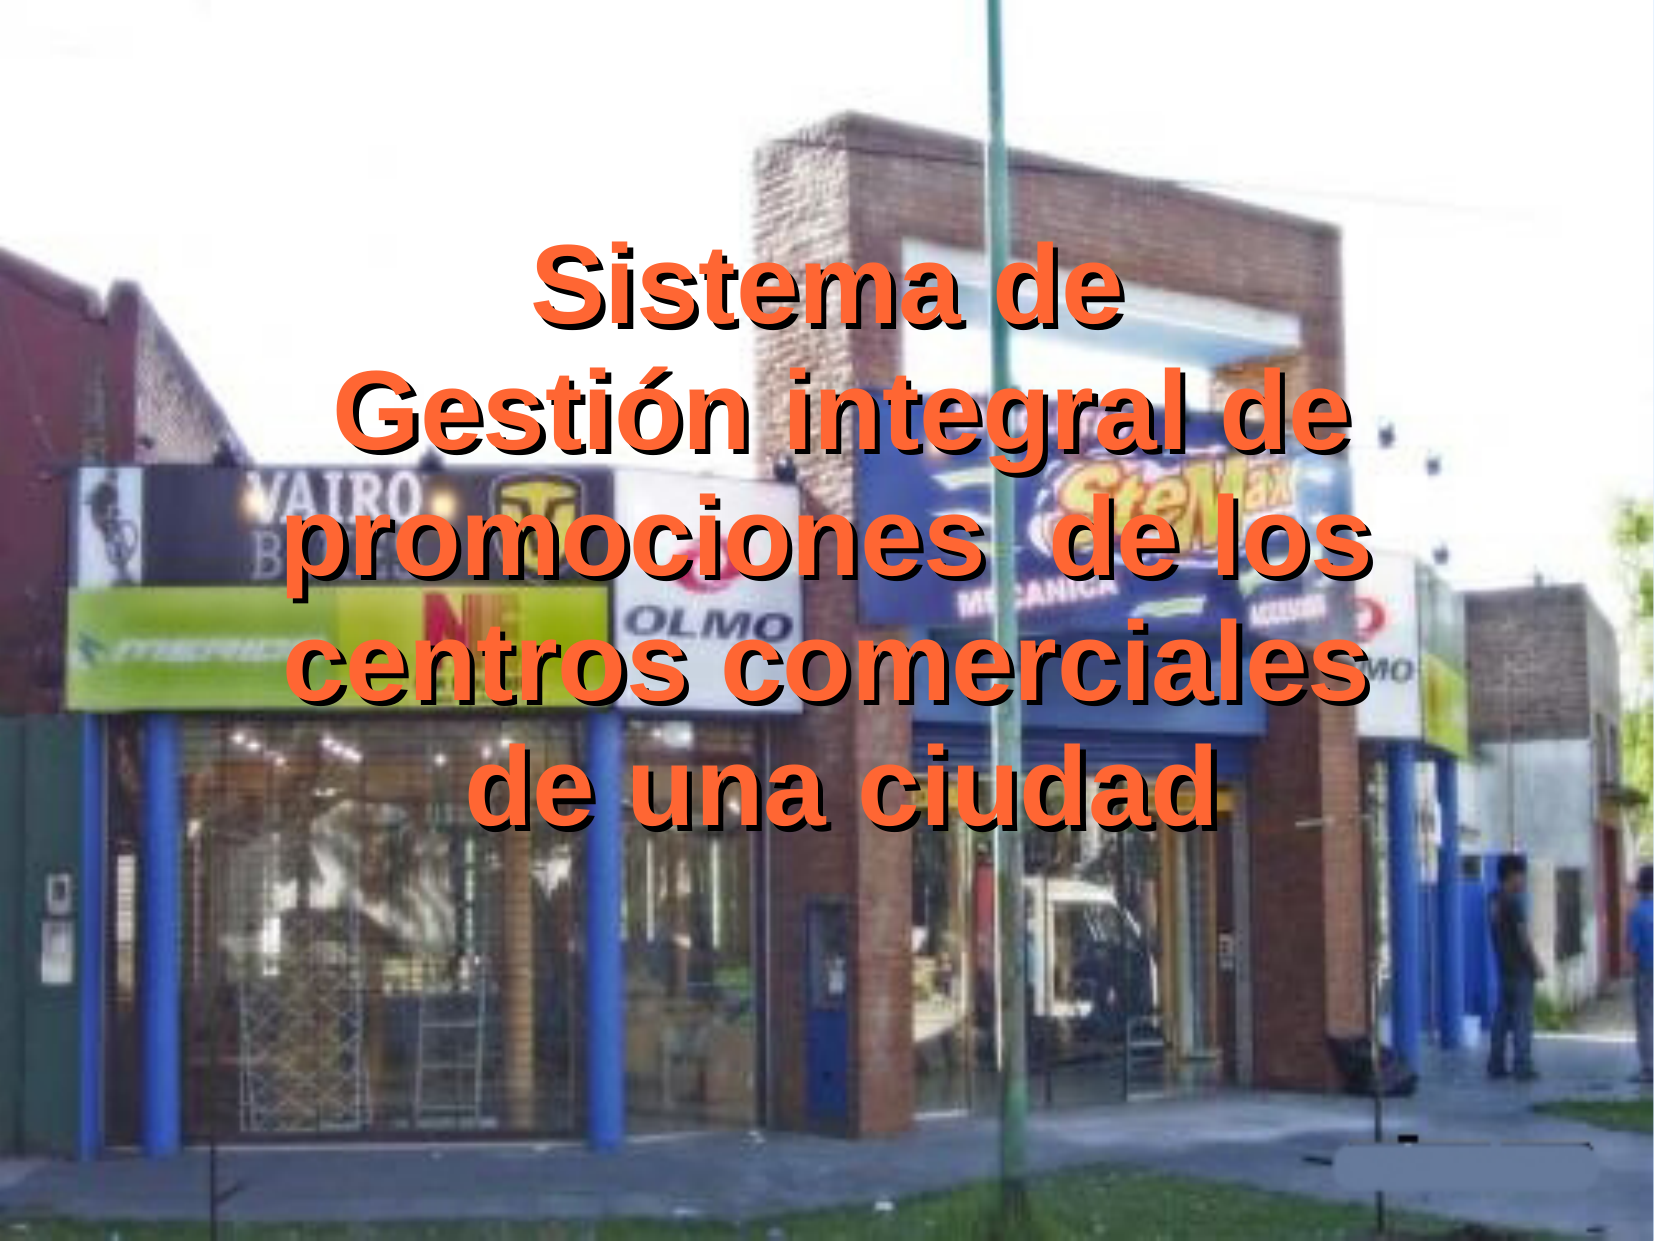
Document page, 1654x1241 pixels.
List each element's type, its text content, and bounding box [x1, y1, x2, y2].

picture [0, 0, 1654, 1241]
subtitle Sistema de Gestión integral de promociones de los centros comerciales de una ciudad [82, 29, 1571, 1043]
